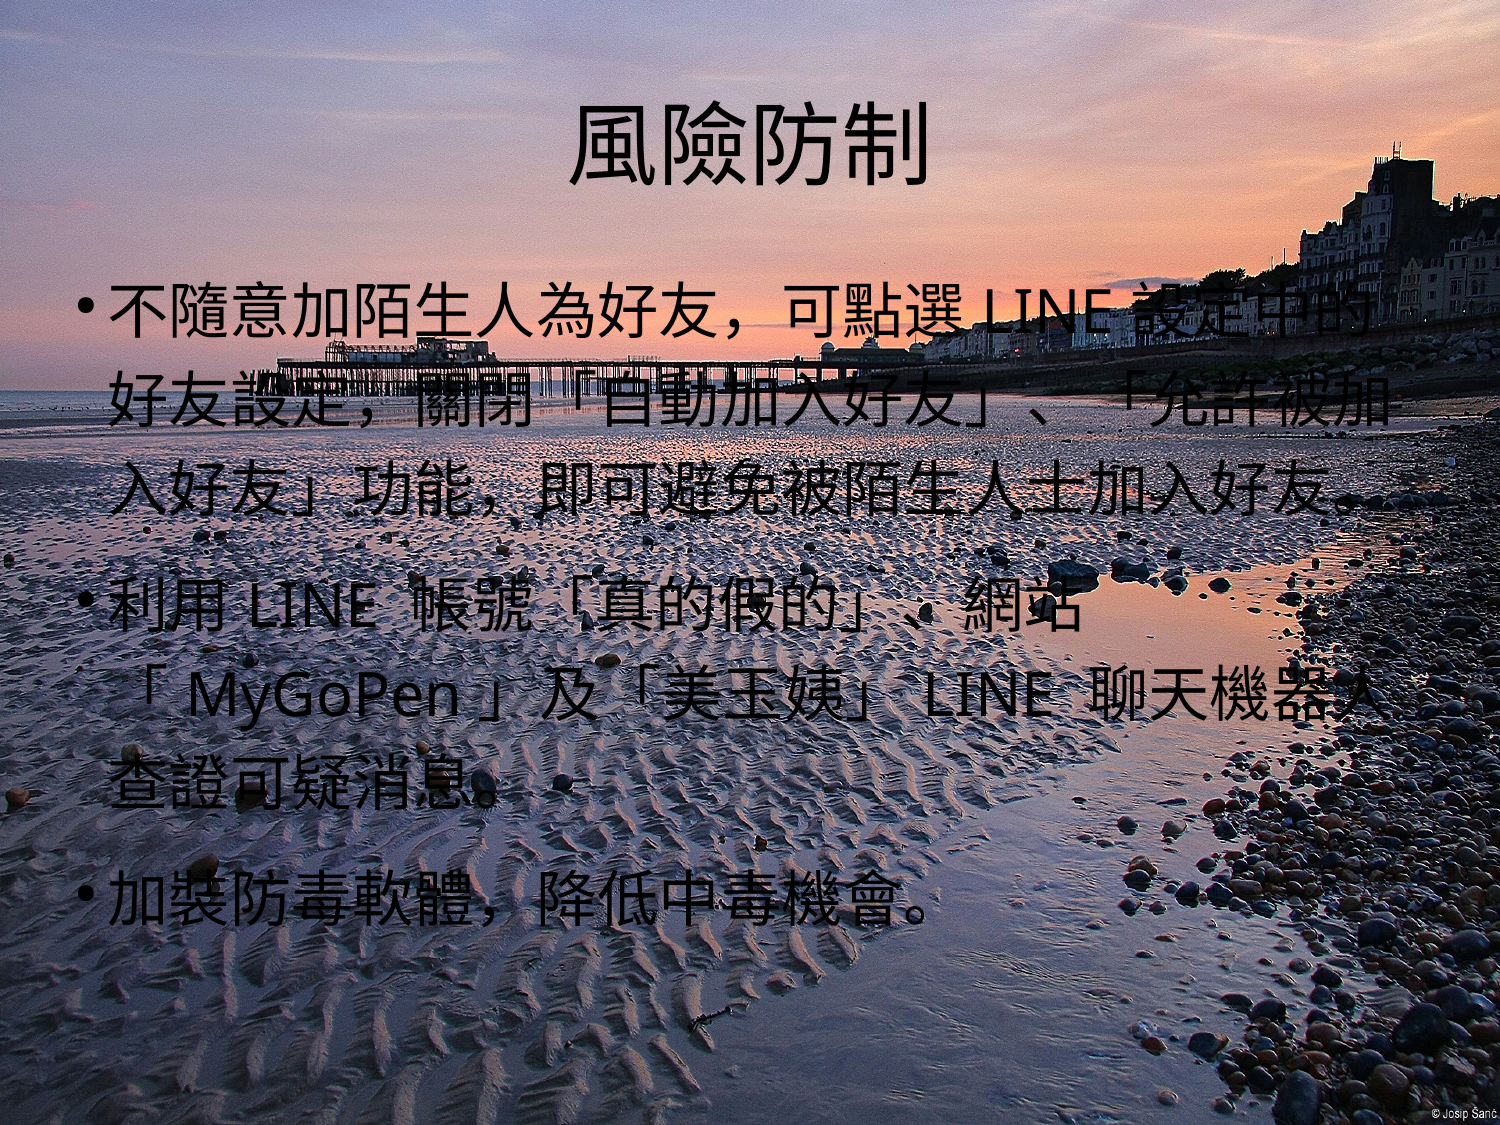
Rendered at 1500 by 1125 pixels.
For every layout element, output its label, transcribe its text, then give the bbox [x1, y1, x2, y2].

title 風險防制 [75, 45, 1425, 233]
list 不隨意加陌生人為好友，可點選LINE設定中的好友設定，關閉「自動加入好友」、「允許被加入好友」功能，即可避免被陌生人士加入好友。 利用LINE 帳號「真的假的」、網站 「MyGoPen」及「美玉姨」LINE 聊天機器人查證可疑消息。 加裝防毒軟體，降低中毒機會。 [75, 262, 1425, 1005]
picture [0, 0, 1500, 1125]
